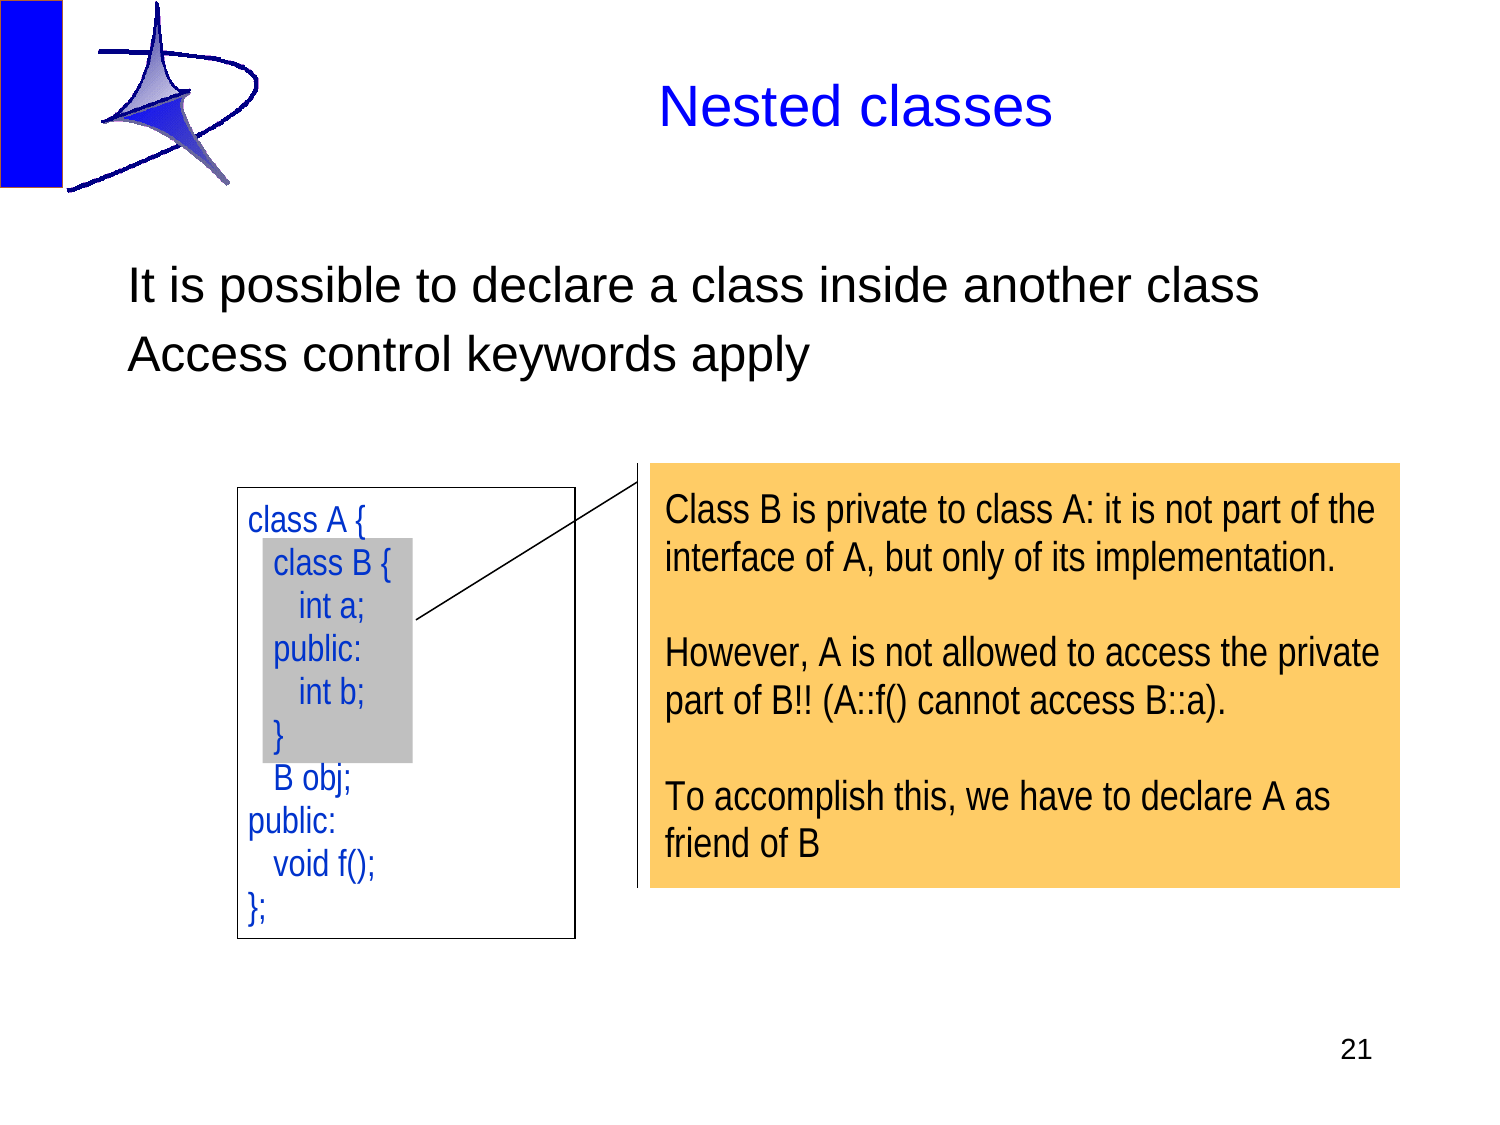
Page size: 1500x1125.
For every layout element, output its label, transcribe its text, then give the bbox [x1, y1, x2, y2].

picture [62, 0, 263, 197]
text_box class A { class B { int a; public: int b; } B obj; public: void f(); }; [237, 487, 575, 939]
text_box Class B is private to class A: it is not part of the interface of A, but only of its implementation. However, A is not allowed to access the private part of B!! (A::f() cannot access B::a). To accomplish this, we have to declare A as friend of B [650, 463, 1400, 888]
list It is possible to declare a class inside another class Access control keywords apply [112, 249, 1450, 459]
title Nested classes [262, 24, 1450, 188]
